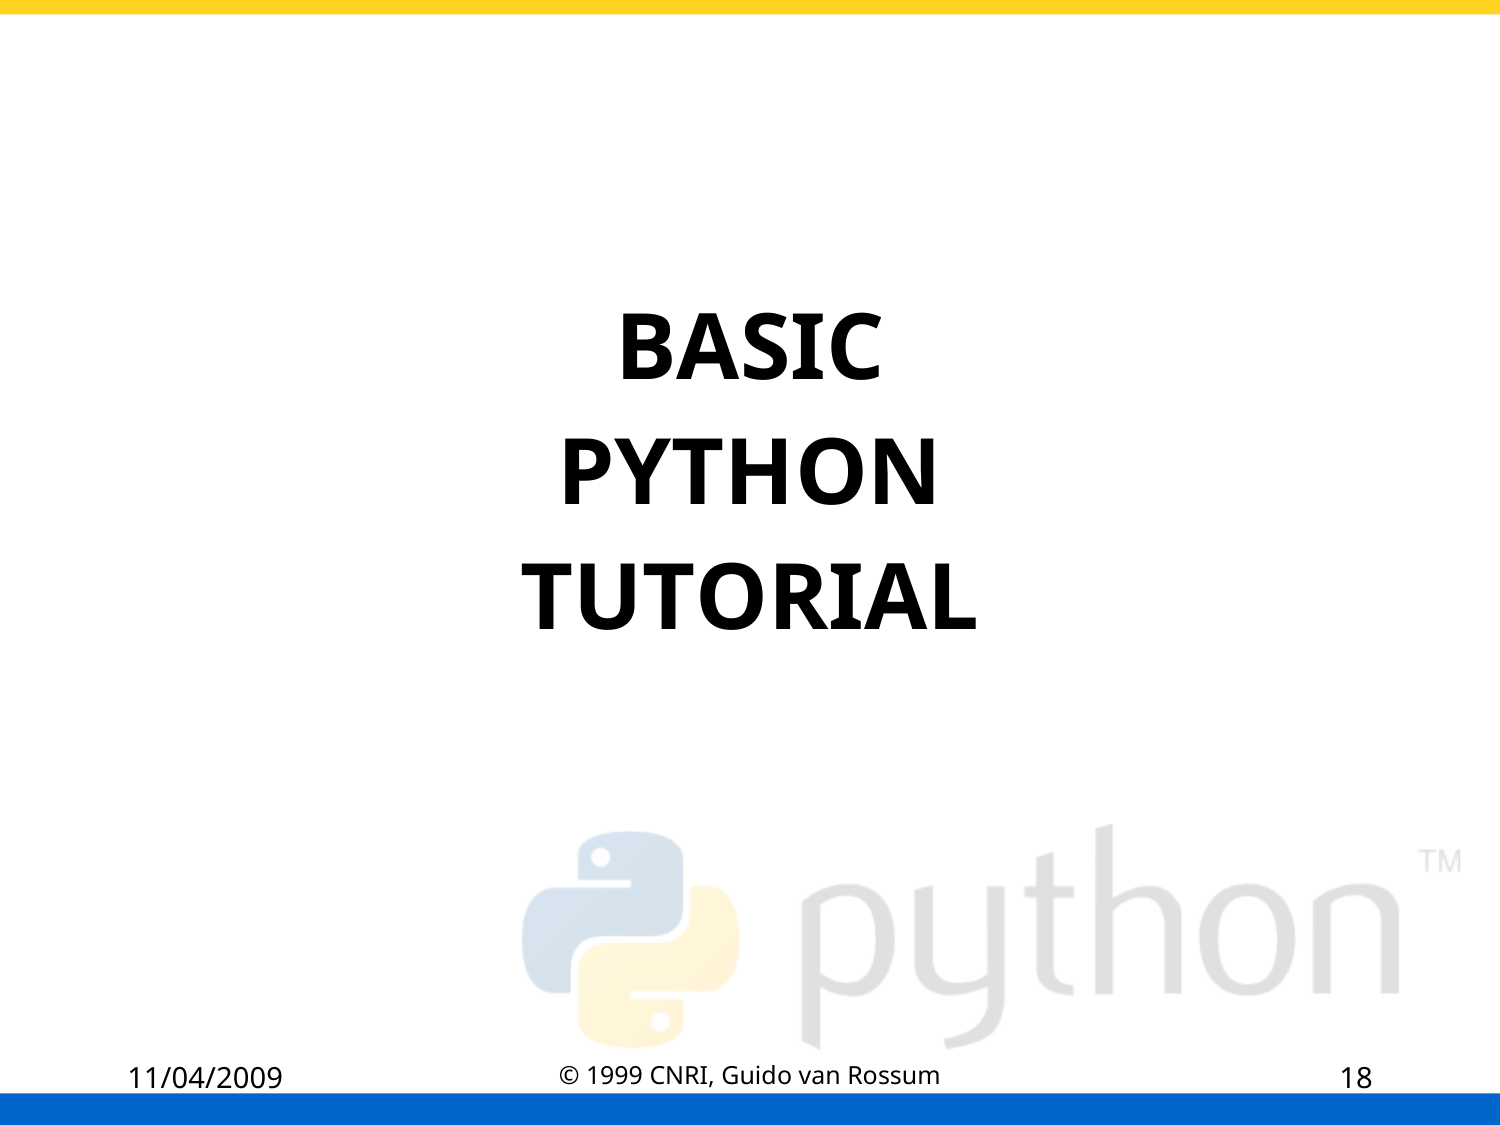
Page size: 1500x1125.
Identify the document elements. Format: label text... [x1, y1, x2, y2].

title BASIC PYTHON TUTORIAL [112, 300, 1388, 637]
